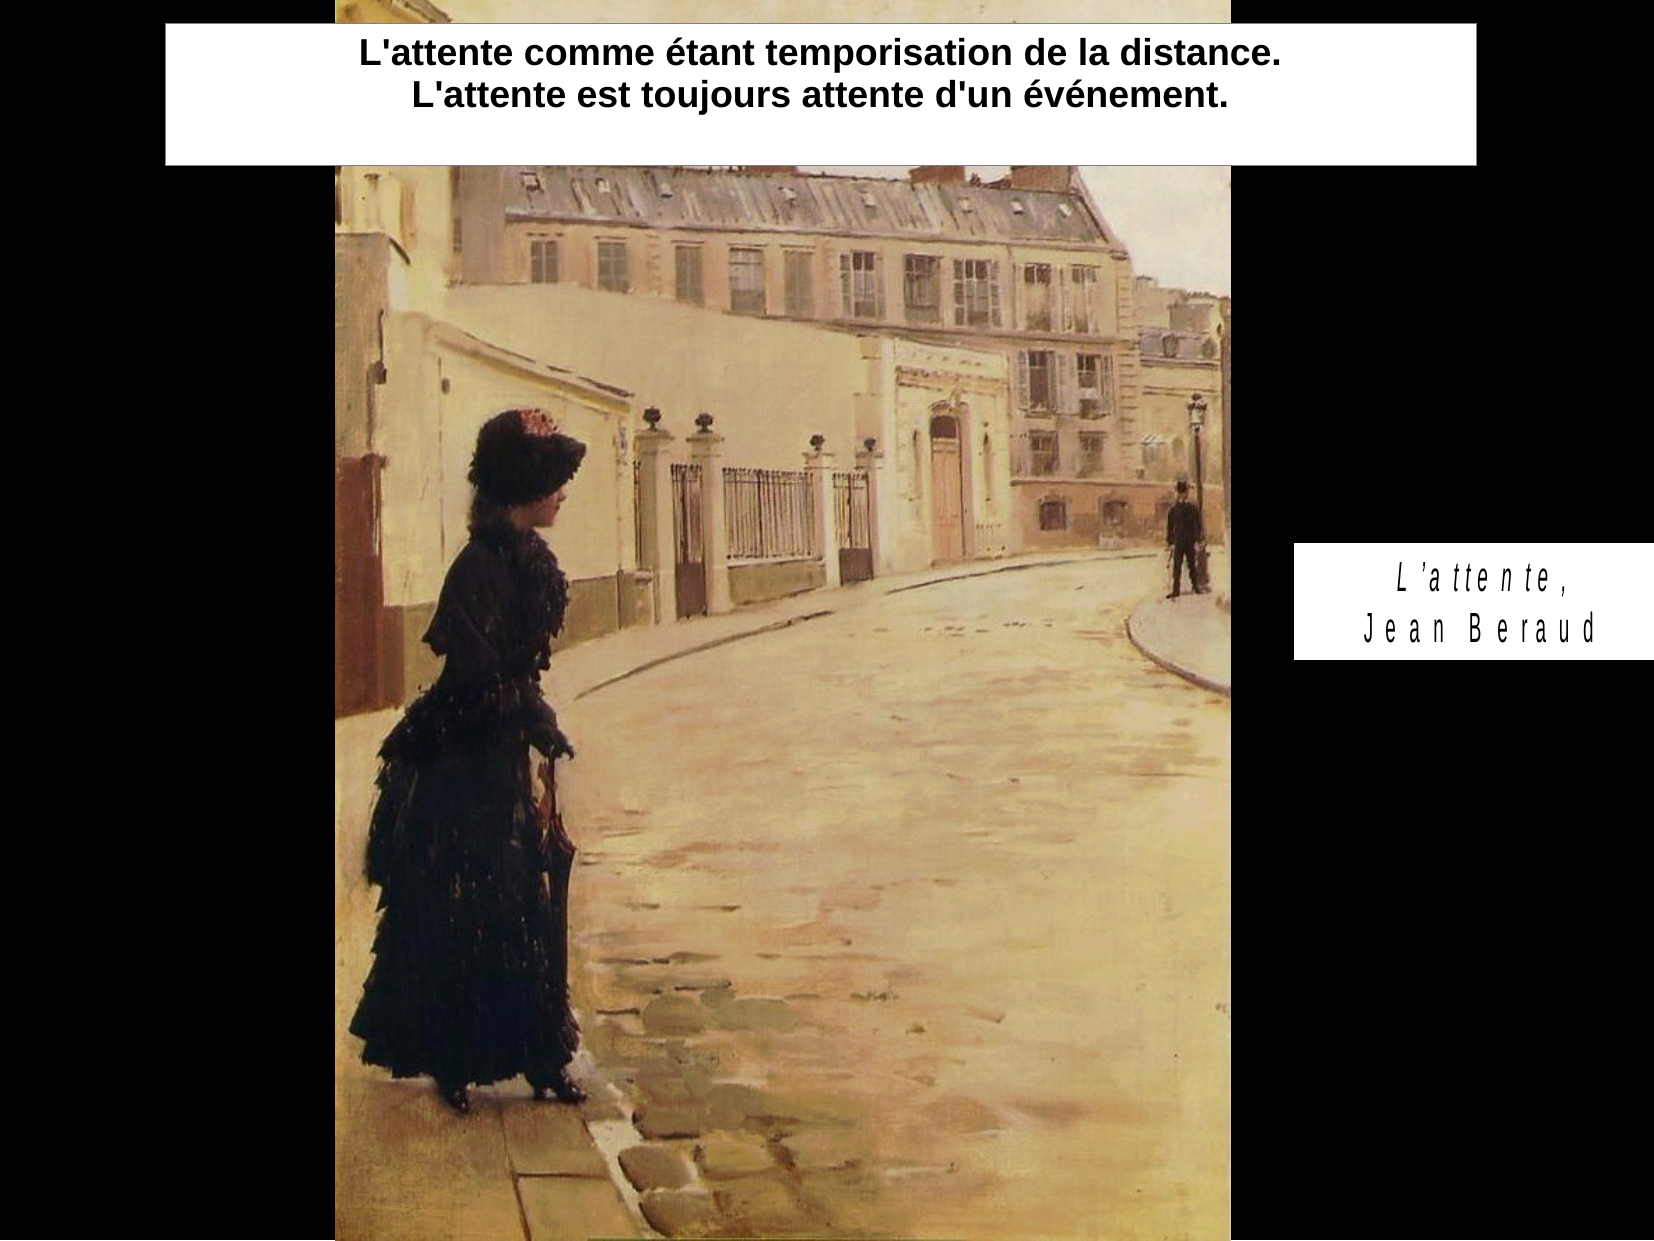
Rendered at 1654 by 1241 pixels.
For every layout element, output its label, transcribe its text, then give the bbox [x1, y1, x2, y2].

picture [0, 0, 1654, 1241]
text_box L'attente comme étant temporisation de la distance. L'attente est toujours attente d'un événement. [165, 23, 1477, 166]
